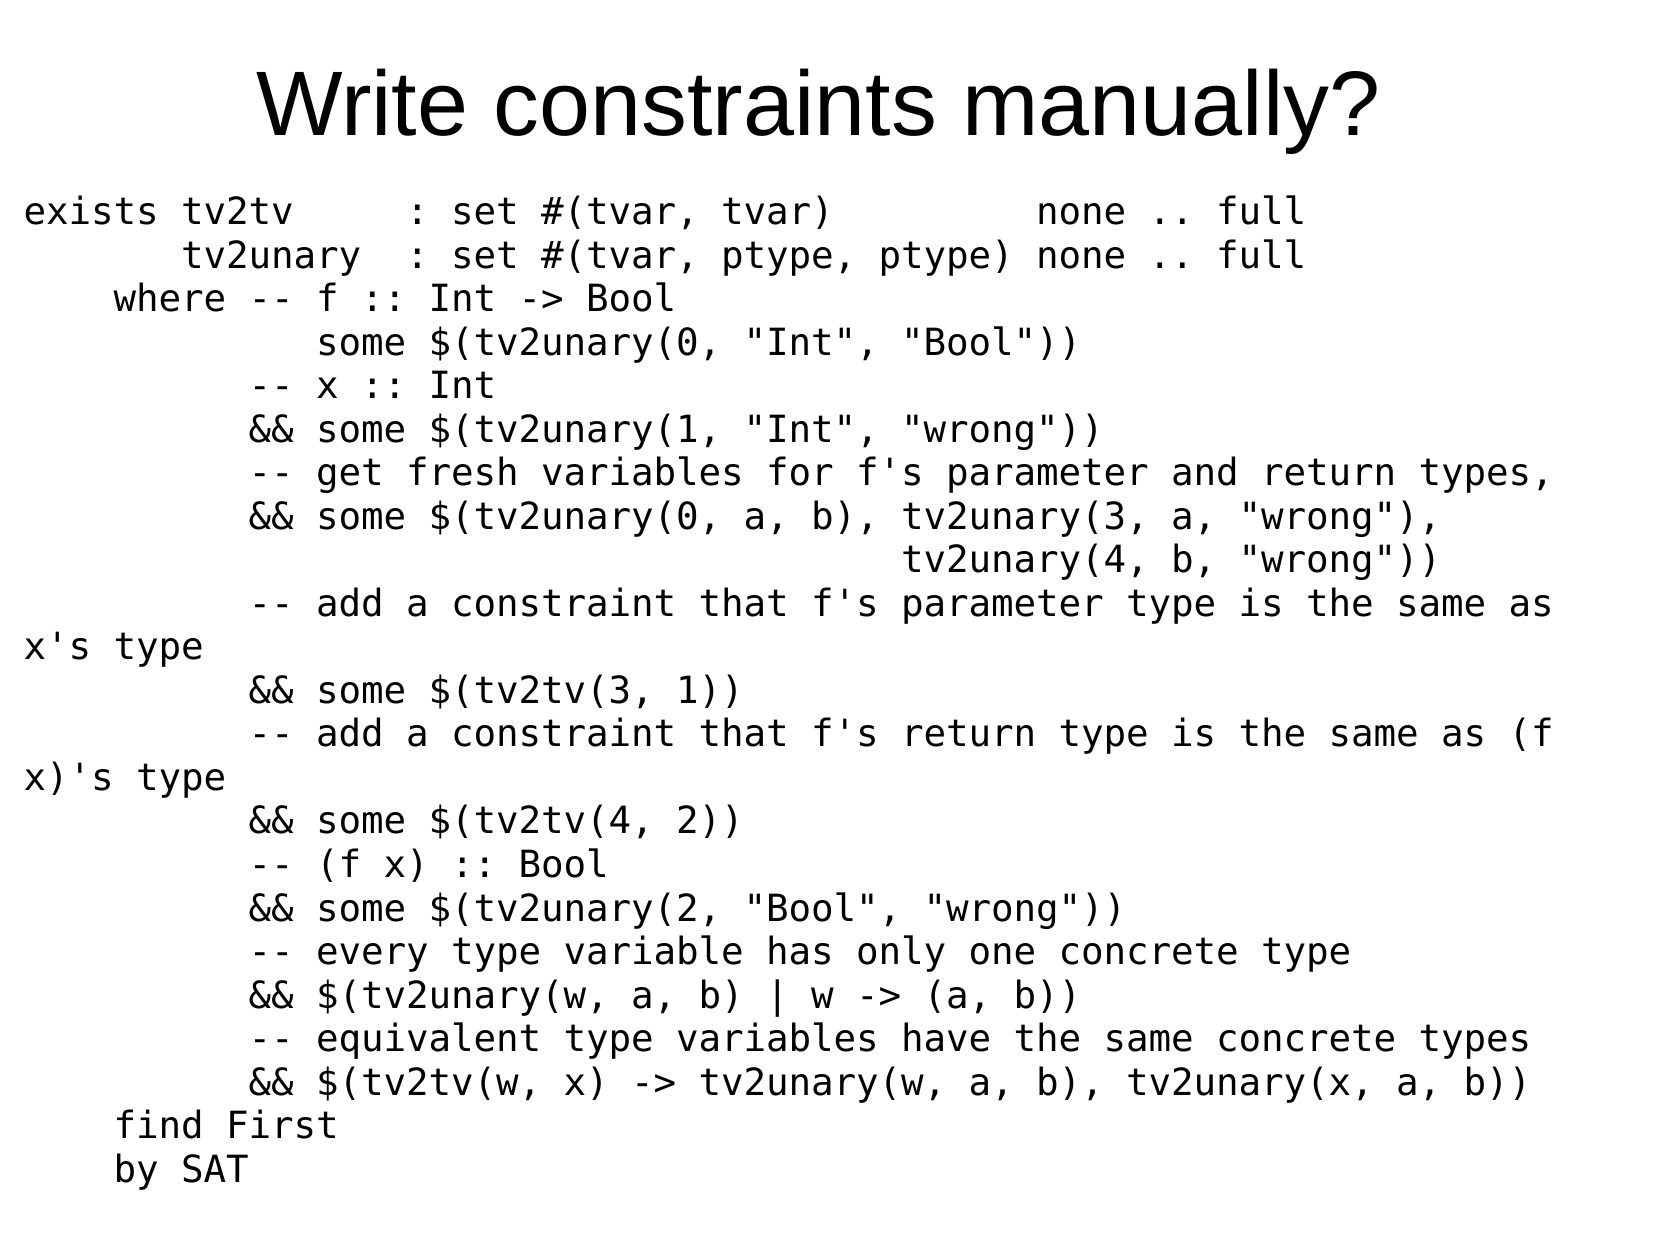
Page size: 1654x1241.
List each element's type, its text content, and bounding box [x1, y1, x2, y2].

text_box exists tv2tv : set #(tvar, tvar) none .. full tv2unary : set #(tvar, ptype, ptype) none .. full where -- f :: Int -> Bool some $(tv2unary(0, "Int", "Bool")) -- x :: Int && some $(tv2unary(1, "Int", "wrong")) -- get fresh variables for f's parameter and return types, && some $(tv2unary(0, a, b), tv2unary(3, a, "wrong"), tv2unary(4, b, "wrong")) -- add a constraint that f's parameter type is the same as x's type && some $(tv2tv(3, 1)) -- add a constraint that f's return type is the same as (f x)'s type && some $(tv2tv(4, 2)) -- (f x) :: Bool && some $(tv2unary(2, "Bool", "wrong")) -- every type variable has only one concrete type && $(tv2unary(w, a, b) | w -> (a, b)) -- equivalent type variables have the same concrete types && $(tv2tv(w, x) -> tv2unary(w, a, b), tv2unary(x, a, b)) find First by SAT [8, 182, 1621, 1216]
title Write constraints manually? [75, 0, 1564, 182]
